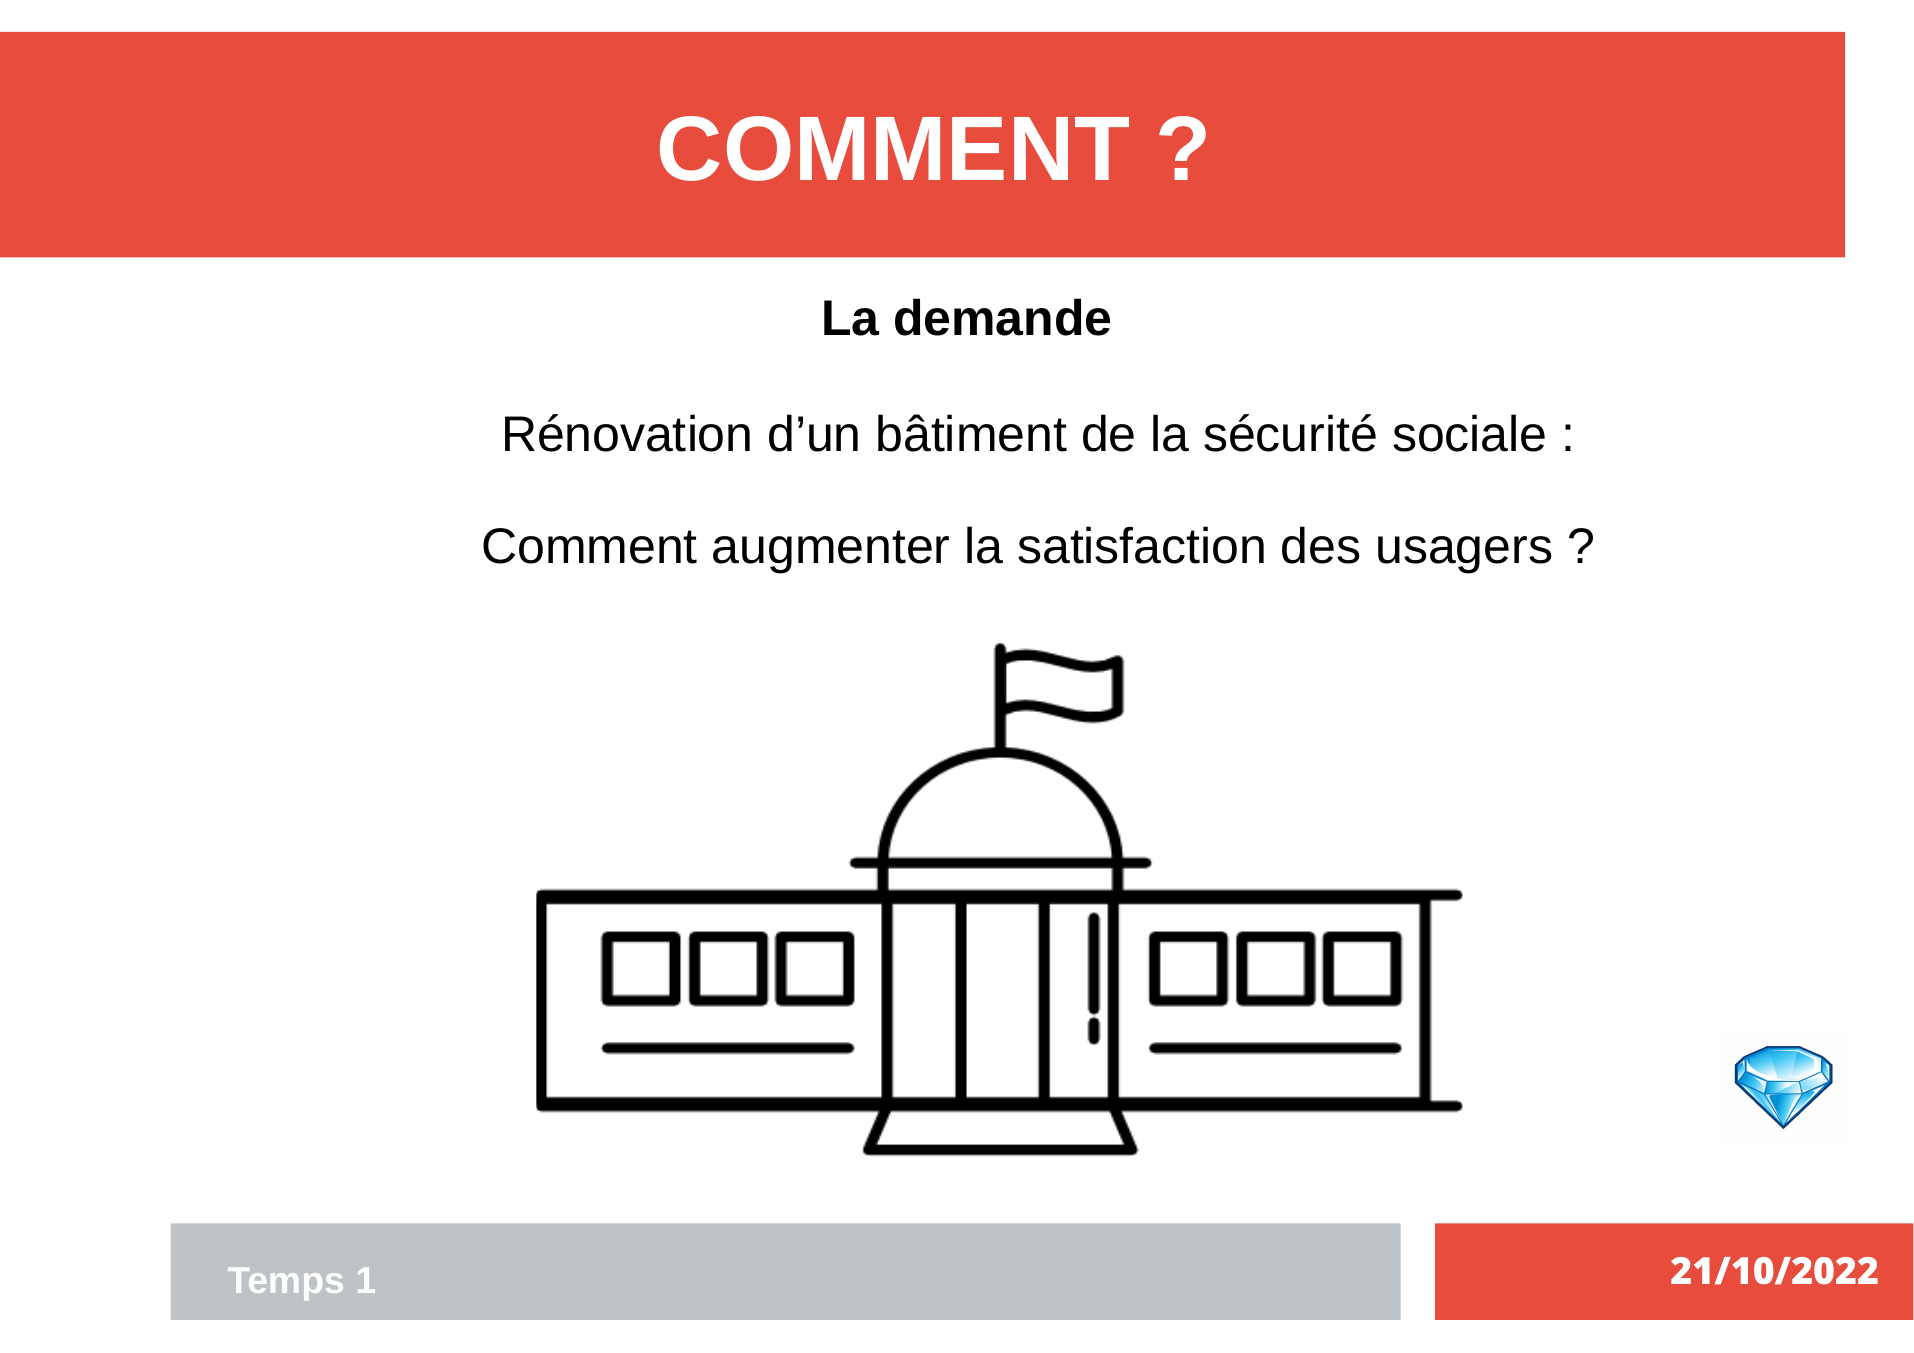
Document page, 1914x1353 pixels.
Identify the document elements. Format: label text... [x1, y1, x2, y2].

text_box Rénovation d’un bâtiment de la sécurité sociale : Comment augmenter la satisfaction des usagers ? [1189, 398, 1722, 1072]
text_box Temps 1 [212, 1251, 981, 1309]
text_box La demande [806, 283, 1189, 701]
picture [536, 630, 1463, 1185]
text_box Rénovation d’un bâtiment de la sécurité sociale : Comment augmenter la satisfaction des usagers ? [355, 398, 806, 1072]
text_box COMMENT ? [642, 90, 1435, 398]
picture [1722, 1030, 1845, 1146]
